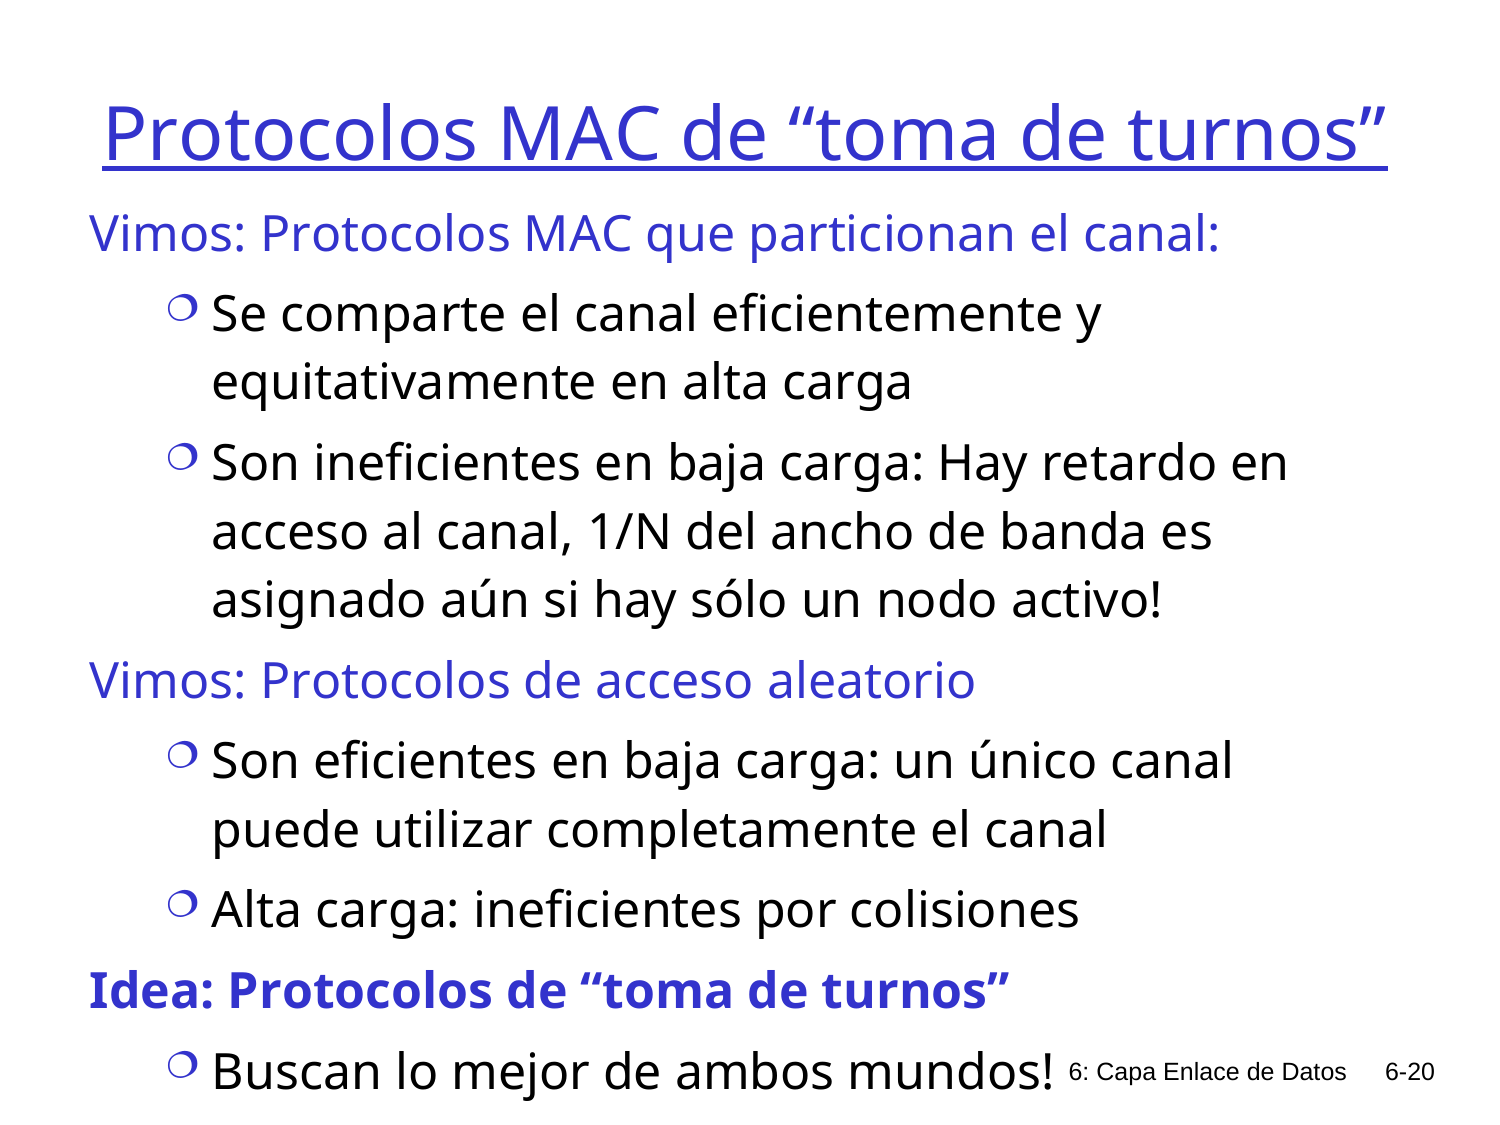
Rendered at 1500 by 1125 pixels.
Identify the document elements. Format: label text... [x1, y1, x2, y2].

title Protocolos MAC de “toma de turnos” [87, 37, 1423, 225]
list Vimos: Protocolos MAC que particionan el canal: Se comparte el canal eficientemente y equitativamente en alta carga Son ineficientes en baja carga: Hay retardo en acceso al canal, 1/N del ancho de banda es asignado aún si hay sólo un nodo activo! Vimos: Protocolos de acceso aleatorio Son eficientes en baja carga: un único canal puede utilizar completamente el canal Alta carga: ineficientes por colisiones Idea: Protocolos de “toma de turnos” Buscan lo mejor de ambos mundos! [75, 189, 1388, 953]
